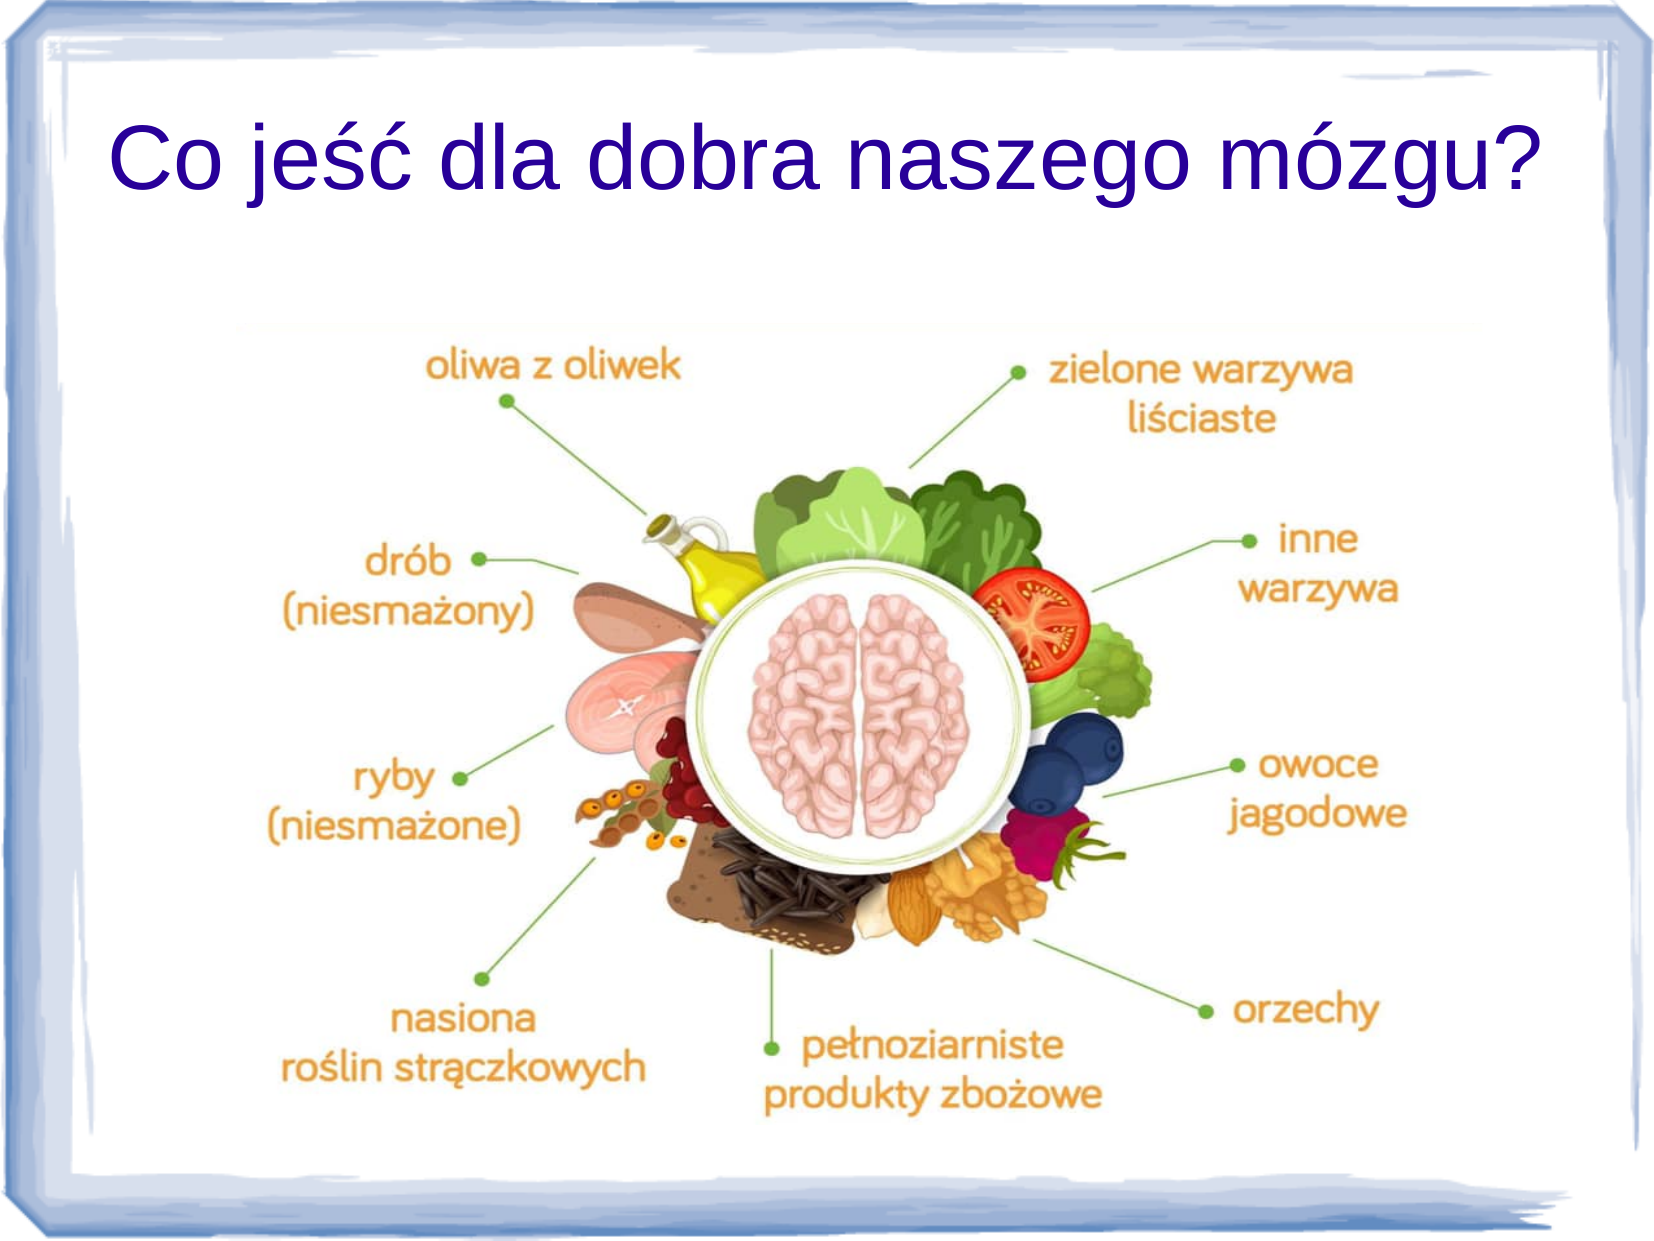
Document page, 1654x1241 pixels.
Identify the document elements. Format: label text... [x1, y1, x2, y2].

picture [236, 323, 1483, 1125]
title Co jeść dla dobra naszego mózgu? [82, 49, 1571, 257]
